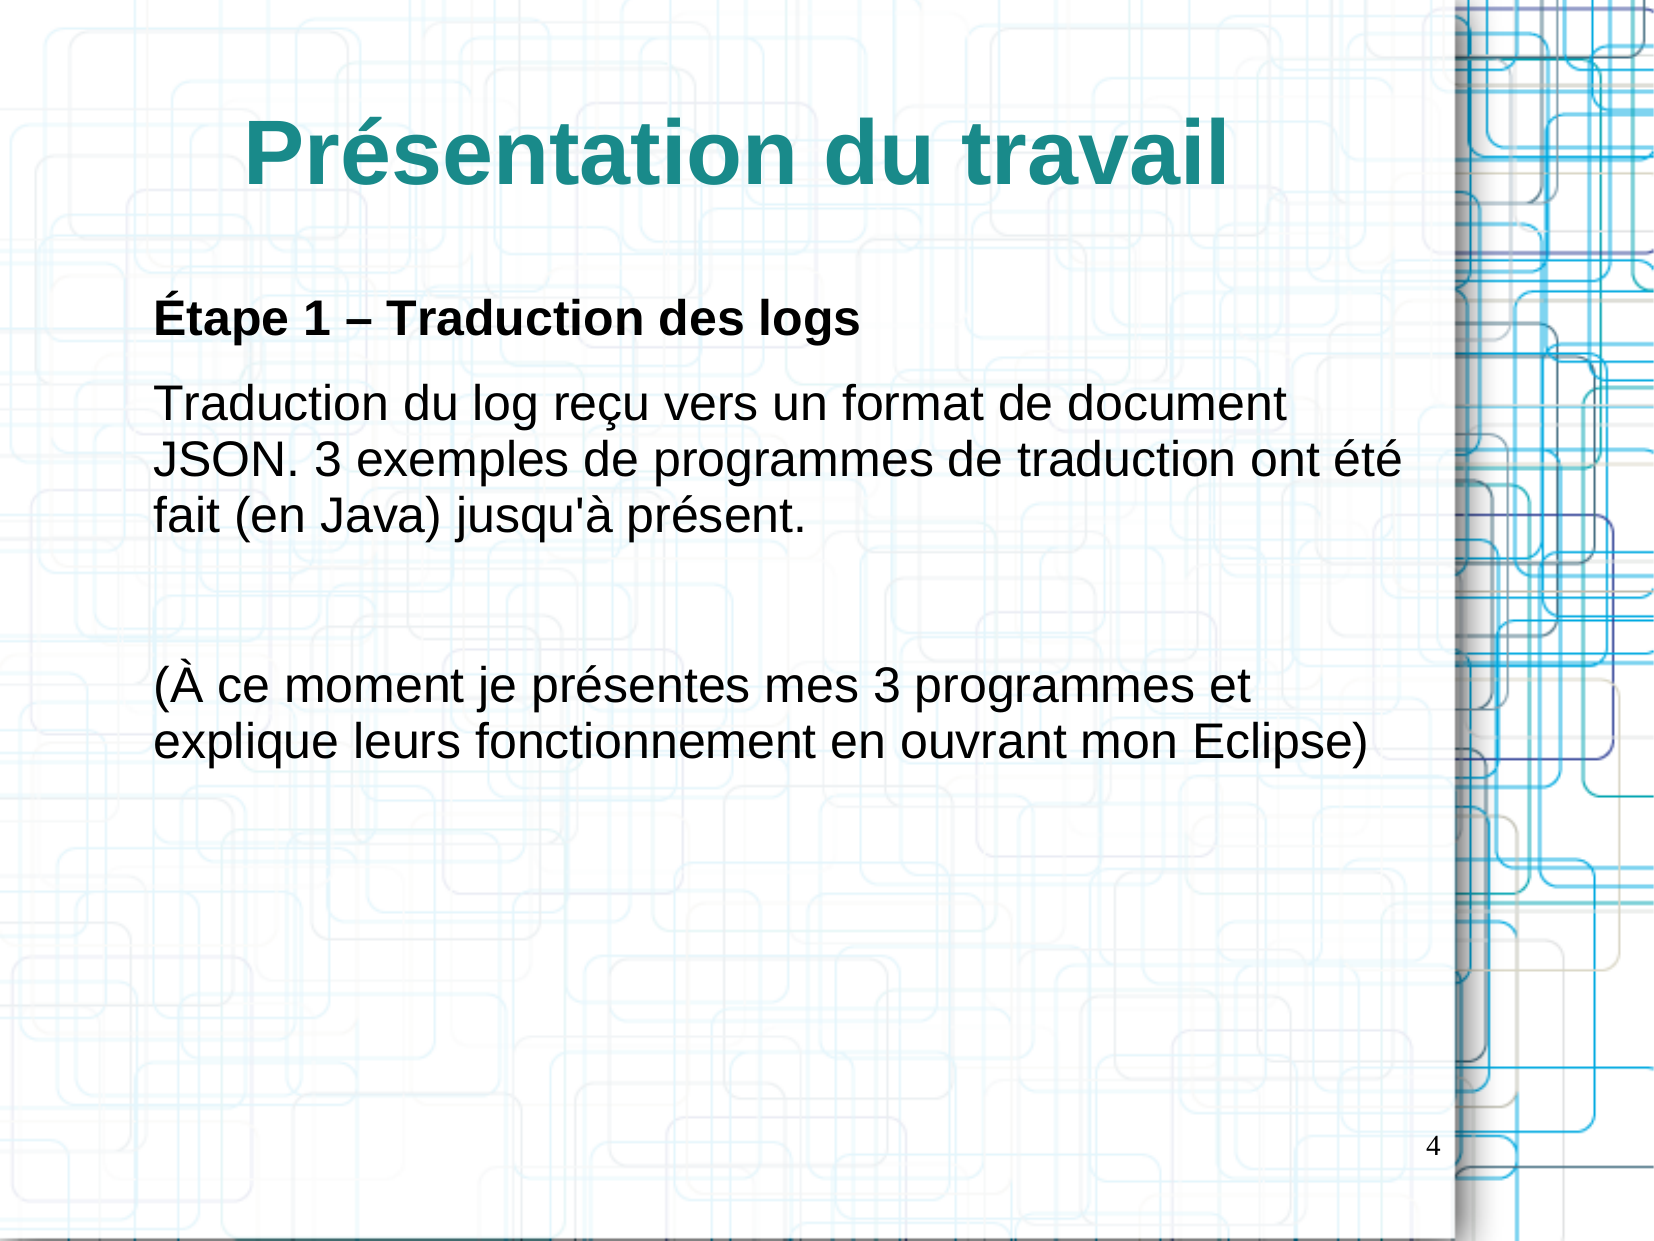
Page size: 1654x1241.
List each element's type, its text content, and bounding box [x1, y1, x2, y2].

picture [0, 0, 1654, 1241]
list Étape 1 – Traduction des logs Traduction du log reçu vers un format de document JSON. 3 exemples de programmes de traduction ont été fait (en Java) jusqu'à présent. (À ce moment je présentes mes 3 programmes et explique leurs fonctionnement en ouvrant mon Eclipse) [82, 290, 1418, 995]
title Présentation du travail [59, 49, 1418, 257]
